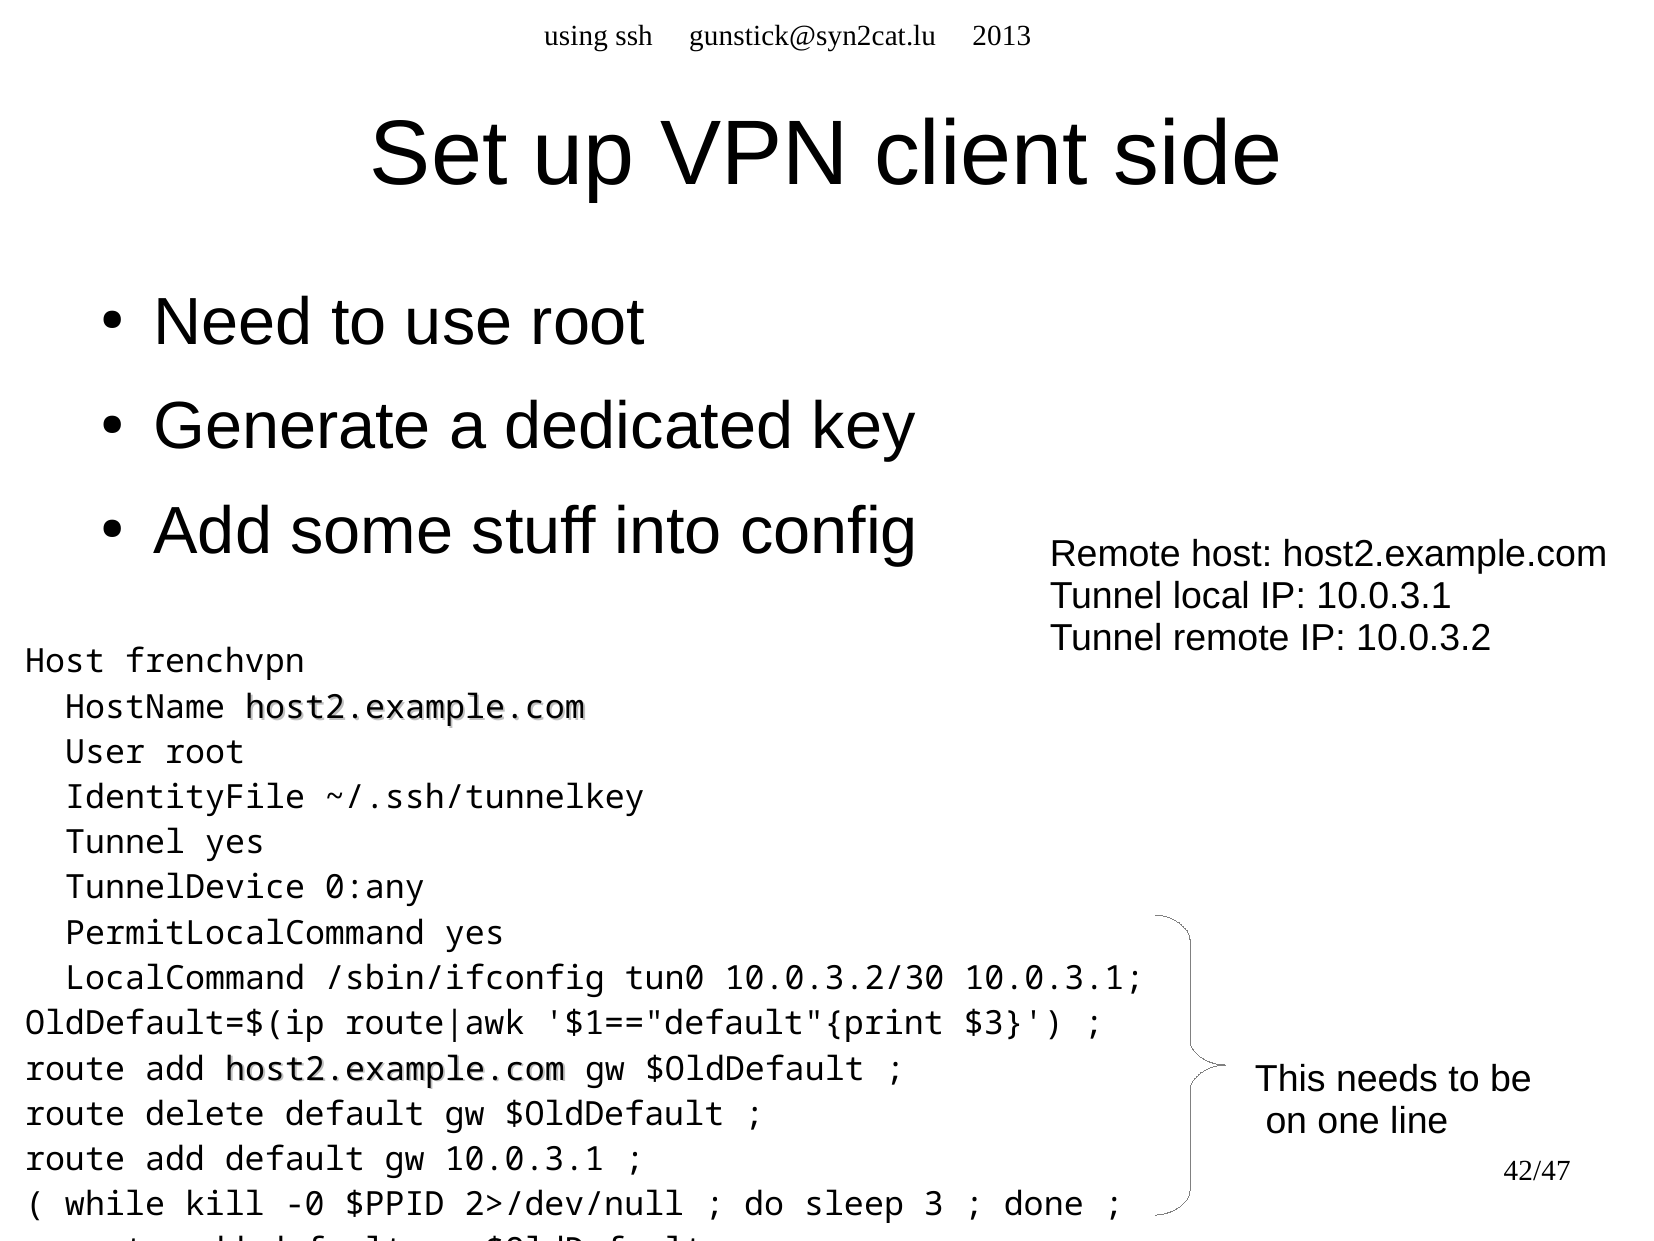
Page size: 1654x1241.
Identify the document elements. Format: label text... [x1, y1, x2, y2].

text_box Host frenchvpn HostName host2.example.com User root IdentityFile ~/.ssh/tunnelkey Tunnel yes TunnelDevice 0:any PermitLocalCommand yes LocalCommand /sbin/ifconfig tun0 10.0.3.2/30 10.0.3.1; OldDefault=$(ip route|awk '$1=="default"{print $3}') ; route add host2.example.com gw $OldDefault ; route delete default gw $OldDefault ; route add default gw 10.0.3.1 ; ( while kill -0 $PPID 2>/dev/null ; do sleep 3 ; done ; route add default gw $OldDefault ; route del host2.example.com gw $OldDefault ) & [10, 630, 1654, 1241]
title Set up VPN client side [82, 49, 1571, 257]
list Need to use root Generate a dedicated key Add some stuff into config [82, 284, 1538, 630]
text_box Remote host: host2.example.com Tunnel local IP: 10.0.3.1 Tunnel remote IP: 10.0.3.2 [1035, 525, 1623, 666]
text_box This needs to be on one line [1240, 1050, 1547, 1149]
